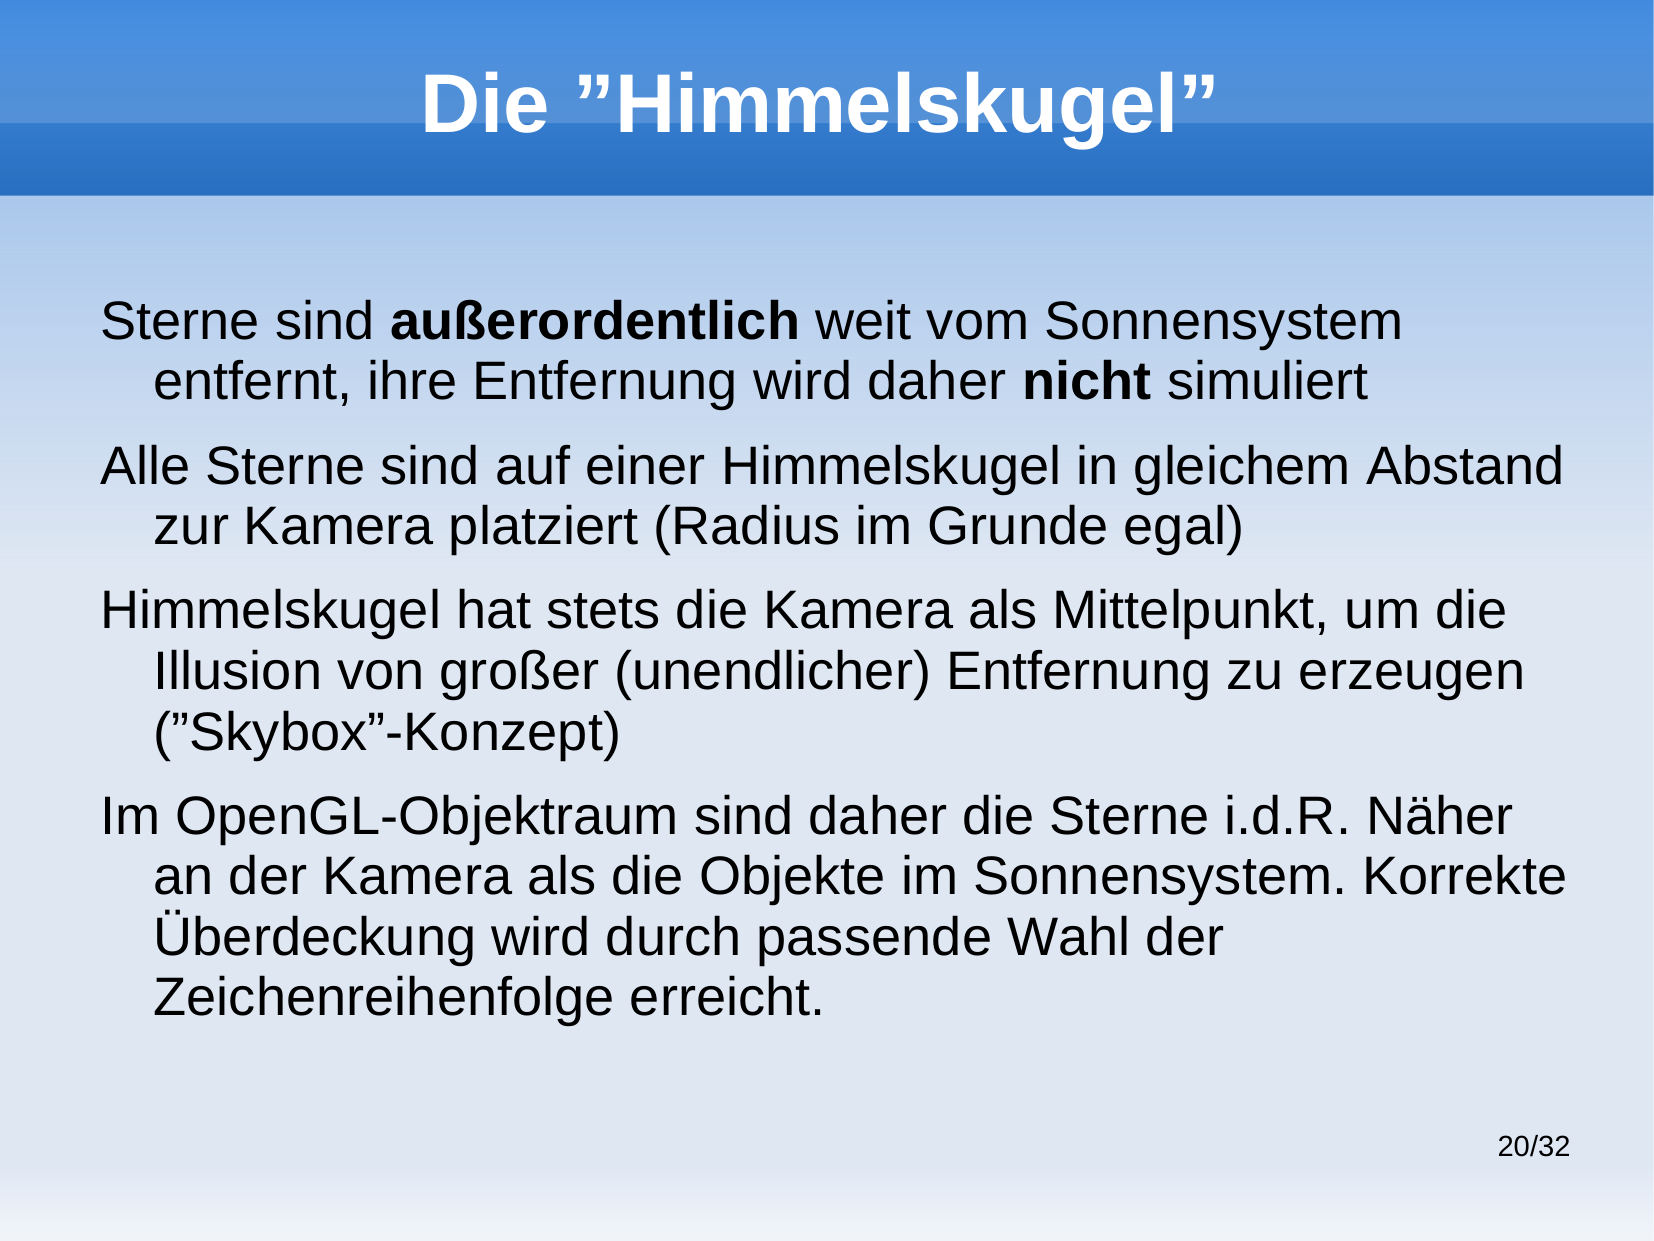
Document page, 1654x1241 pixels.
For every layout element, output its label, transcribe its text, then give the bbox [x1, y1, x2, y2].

title Die ”Himmelskugel” [76, 0, 1565, 208]
list Sterne sind außerordentlich weit vom Sonnensystem entfernt, ihre Entfernung wird daher nicht simuliert Alle Sterne sind auf einer Himmelskugel in gleichem Abstand zur Kamera platziert (Radius im Grunde egal) Himmelskugel hat stets die Kamera als Mittelpunkt, um die Illusion von großer (unendlicher) Entfernung zu erzeugen (”Skybox”-Konzept) Im OpenGL-Objektraum sind daher die Sterne i.d.R. Näher an der Kamera als die Objekte im Sonnensystem. Korrekte Überdeckung wird durch passende Wahl der Zeichenreihenfolge erreicht. [82, 290, 1571, 1094]
picture [0, 0, 1654, 1241]
